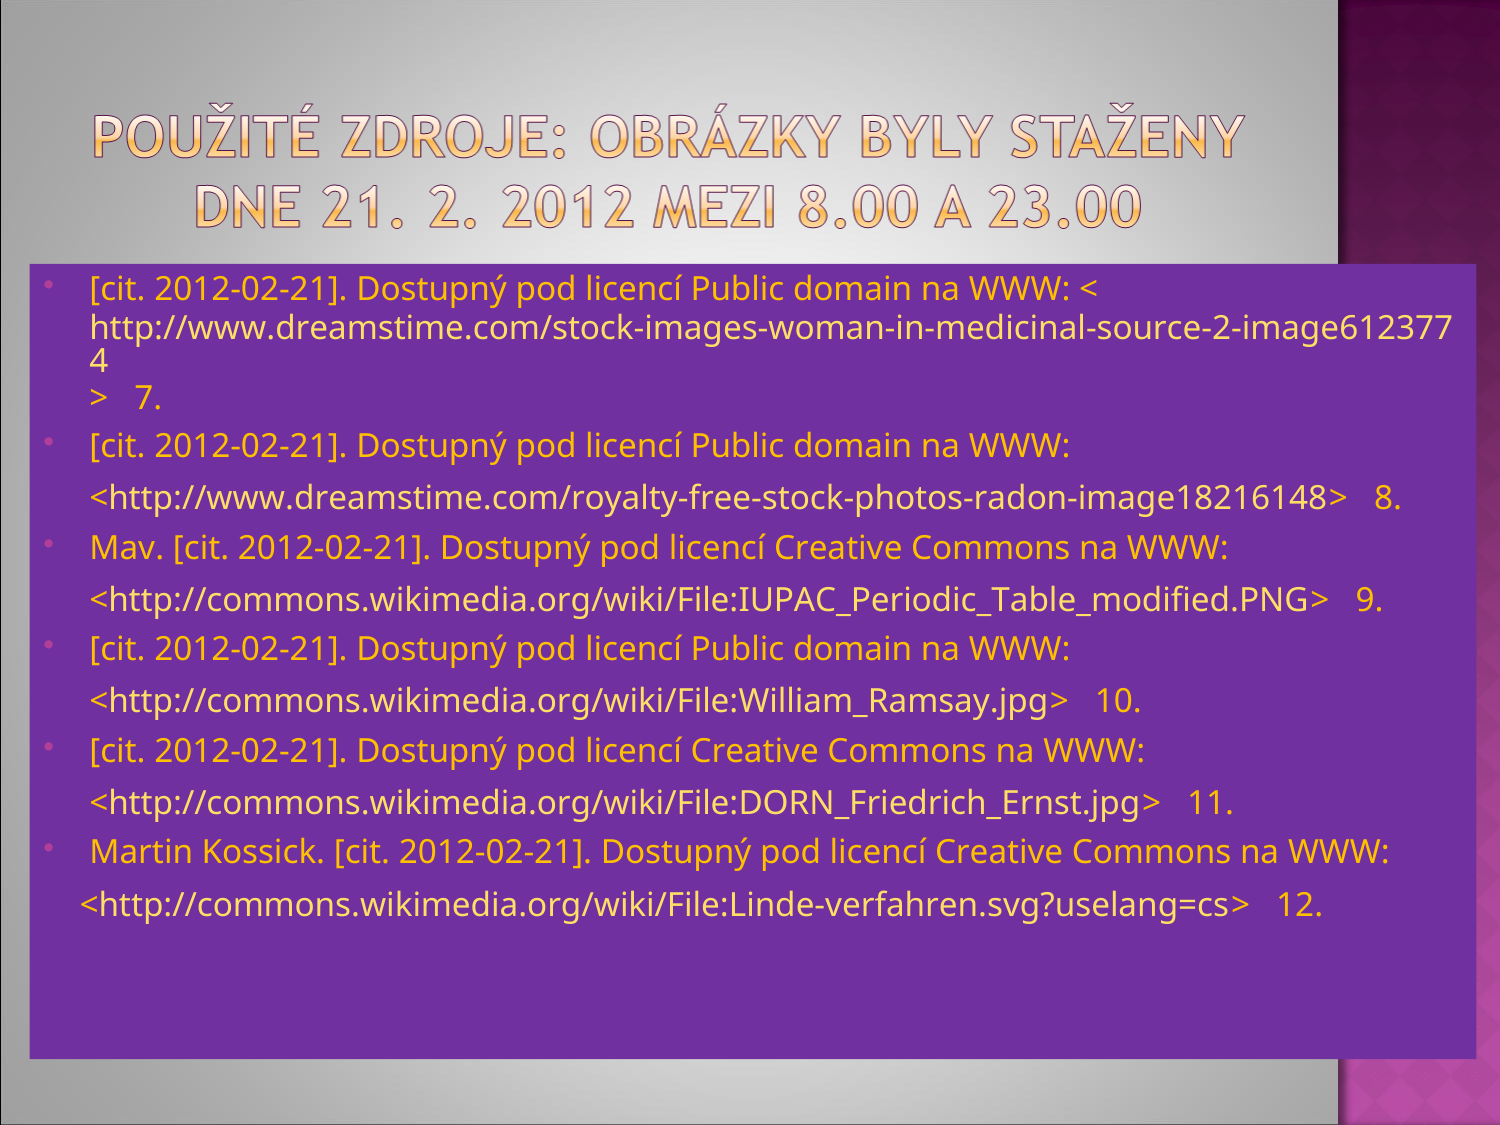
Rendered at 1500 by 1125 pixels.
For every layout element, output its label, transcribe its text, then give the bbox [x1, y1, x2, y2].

picture [0, 0, 1500, 1125]
text_box [55, 52, 1300, 241]
list [cit. 2012-02-21]. Dostupný pod licencí Public domain na WWW: <http://www.dreamstime.com/stock-images-woman-in-medicinal-source-2-image6123774> 7. [cit. 2012-02-21]. Dostupný pod licencí Public domain na WWW: <http://www.dreamstime.com/royalty-free-stock-photos-radon-image18216148> 8. Mav. [cit. 2012-02-21]. Dostupný pod licencí Creative Commons na WWW: <http://commons.wikimedia.org/wiki/File:IUPAC_Periodic_Table_modified.PNG> 9. [cit. 2012-02-21]. Dostupný pod licencí Public domain na WWW: <http://commons.wikimedia.org/wiki/File:William_Ramsay.jpg> 10. [cit. 2012-02-21]. Dostupný pod licencí Creative Commons na WWW: <http://commons.wikimedia.org/wiki/File:DORN_Friedrich_Ernst.jpg> 11. Martin Kossick. [cit. 2012-02-21]. Dostupný pod licencí Creative Commons na WWW: <http://commons.wikimedia.org/wiki/File:Linde-verfahren.svg?uselang=cs> 12. [29, 263, 1477, 1060]
